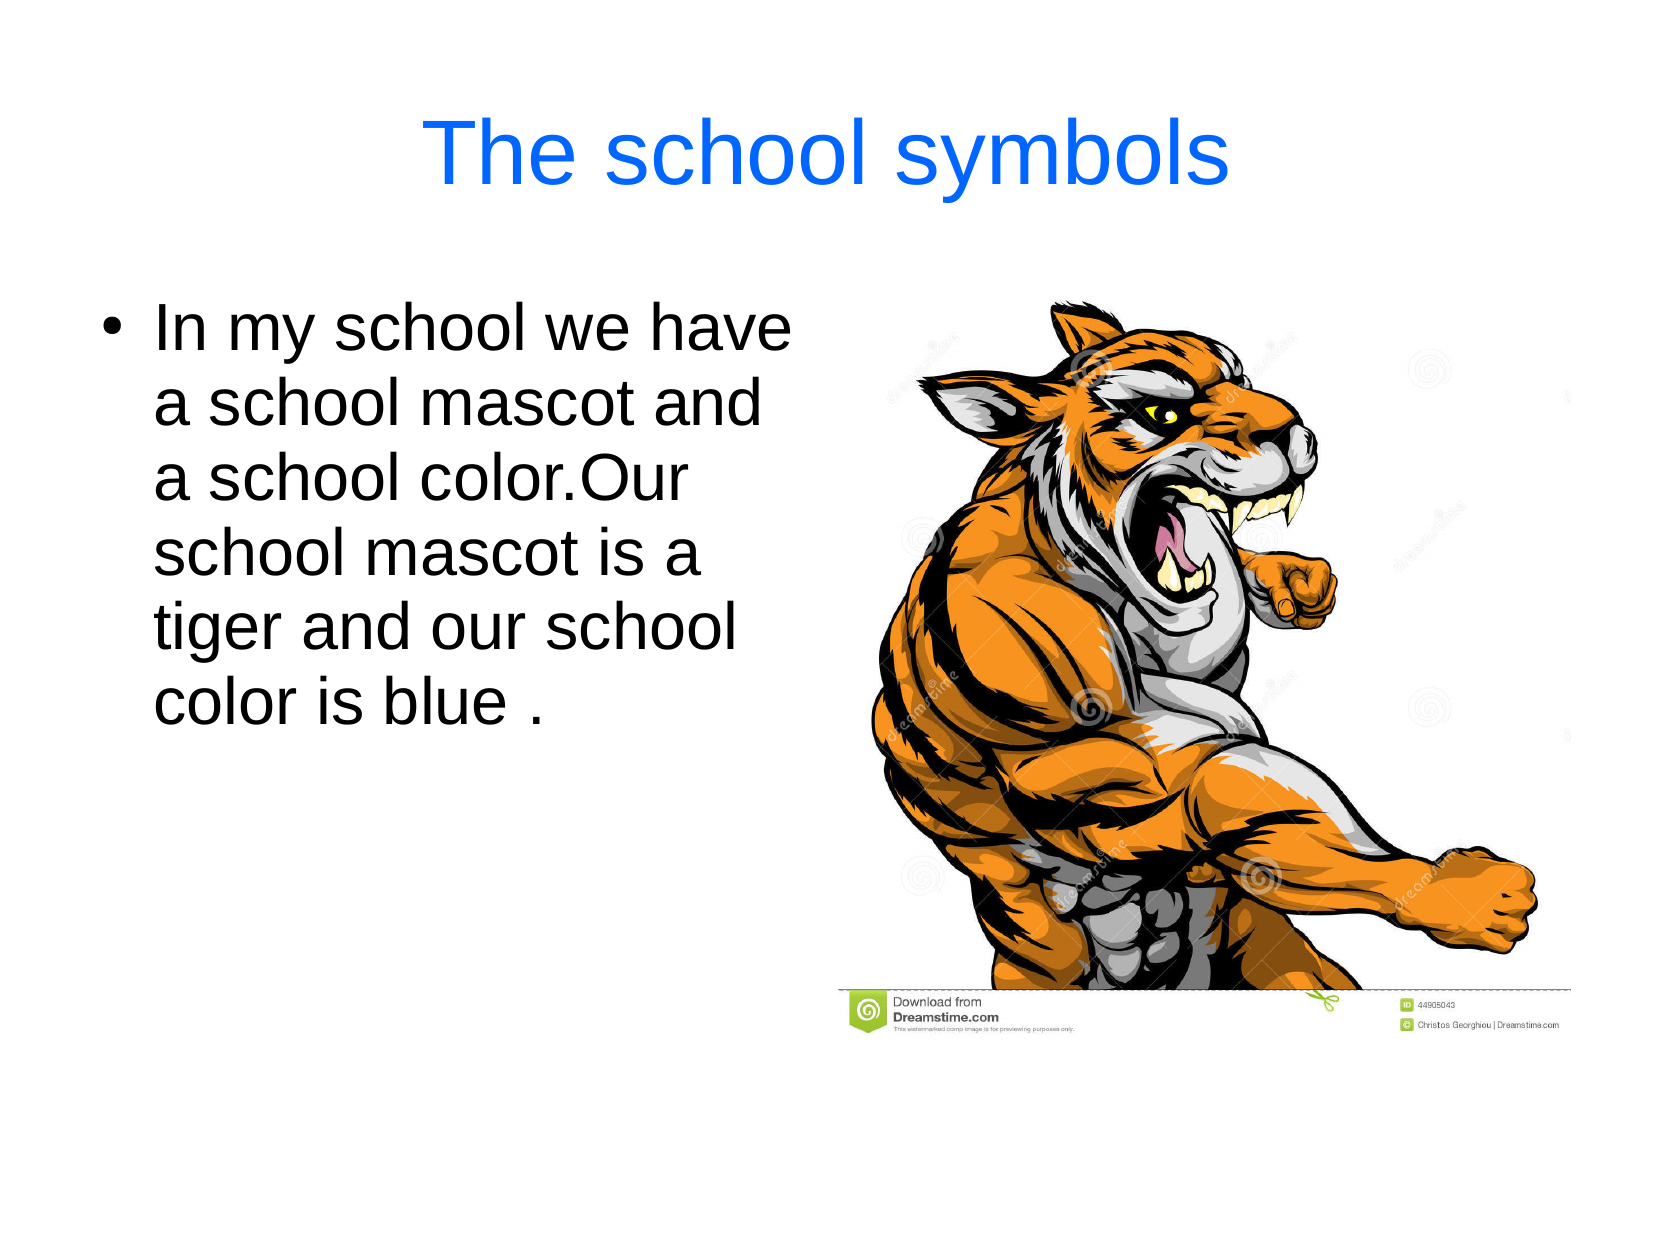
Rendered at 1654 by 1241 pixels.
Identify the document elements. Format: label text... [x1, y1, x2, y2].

list In my school we have a school mascot and a school color.Our school mascot is a tiger and our school color is blue . [82, 290, 809, 1010]
picture [838, 272, 1571, 1040]
title The school symbols [82, 49, 1571, 257]
